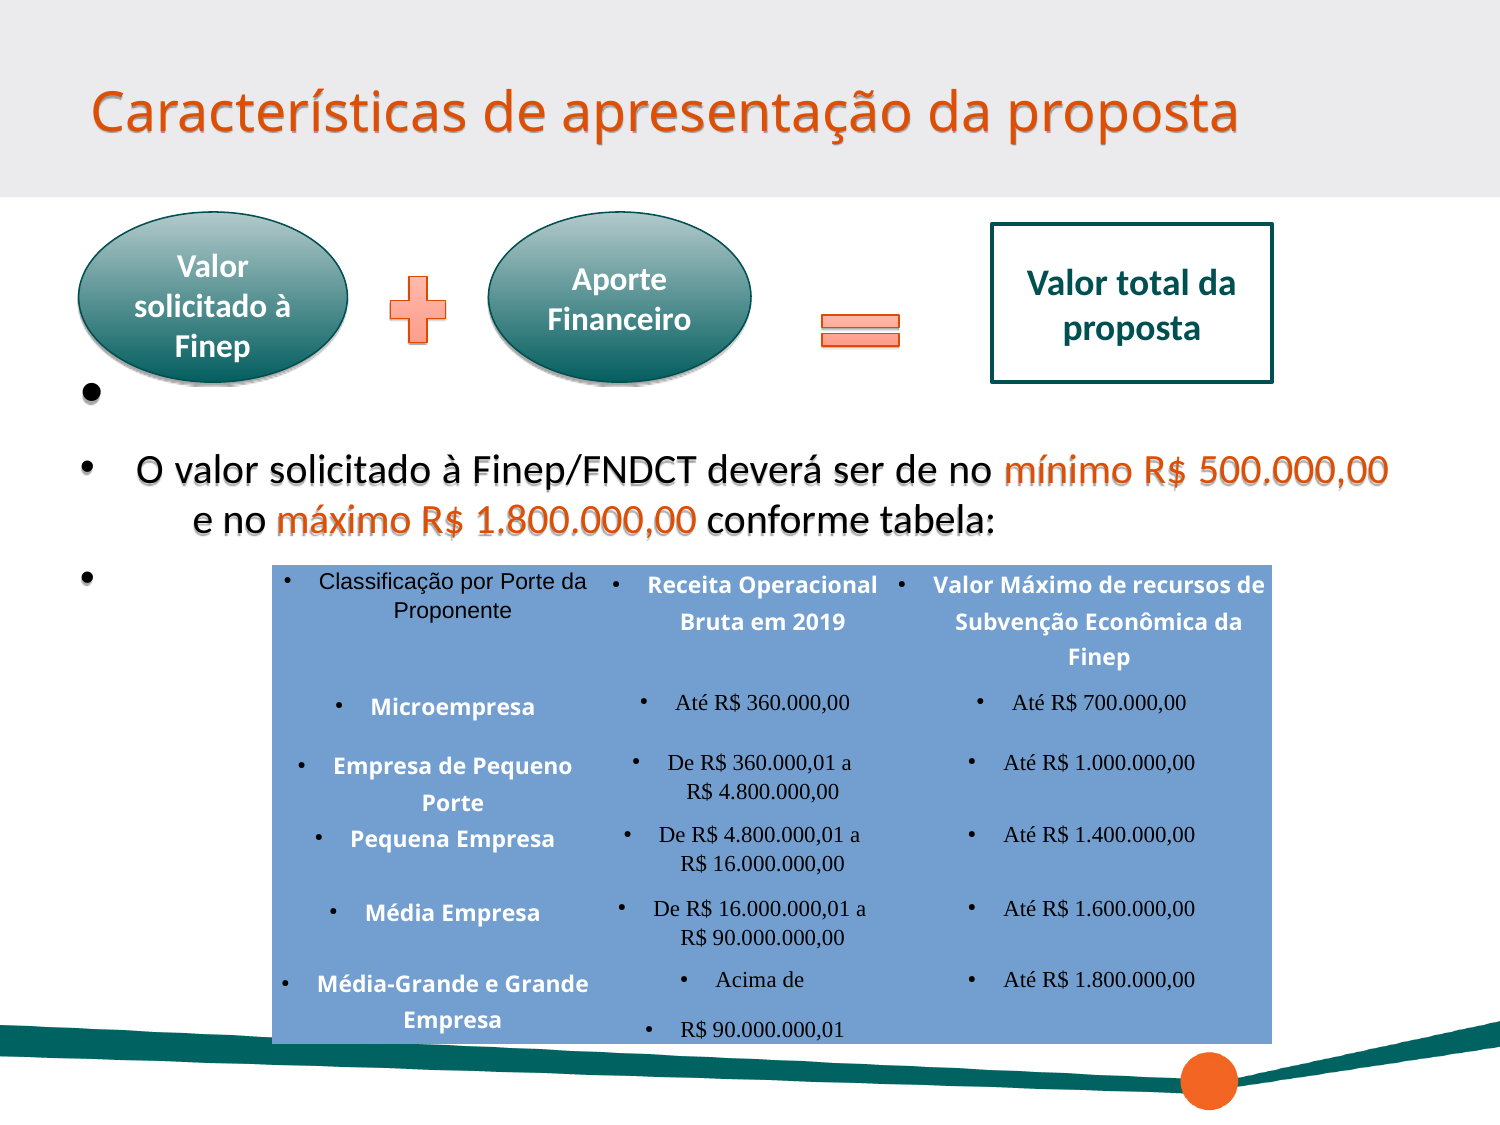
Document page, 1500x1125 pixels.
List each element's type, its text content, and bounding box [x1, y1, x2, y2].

table_cell Até R$ 1.400.000,00 [892, 818, 1272, 892]
table_cell Até R$ 1.600.000,00 [892, 892, 1272, 964]
text_box Valor solicitado à Finep [78, 211, 348, 383]
table_cell De R$ 16.000.000,01 a R$ 90.000.000,00 [599, 892, 892, 964]
table_cell Pequena Empresa [272, 818, 599, 892]
table_cell Média-Grande e Grande Empresa [272, 964, 599, 1044]
table_cell Empresa de Pequeno Porte [272, 746, 599, 818]
table_header Valor Máximo de recursos de Subvenção Econômica da Finep [892, 565, 1272, 686]
list O valor solicitado à Finep/FNDCT deverá ser de no mínimo R$ 500.000,00 e no máximo R$ 1.800.000,00 conforme tabela: [64, 216, 1415, 1007]
table_cell Até R$ 360.000,00 [599, 686, 892, 746]
text_box [821, 314, 900, 328]
table_cell Até R$ 700.000,00 [892, 686, 1272, 746]
table_cell Microempresa [272, 686, 599, 746]
table_cell Acima de R$ 90.000.000,01 [599, 964, 892, 1044]
text_box [390, 276, 446, 343]
title Características de apresentação da proposta [75, 45, 1426, 173]
table_cell Até R$ 1.000.000,00 [892, 746, 1272, 818]
table_cell Até R$ 1.800.000,00 [892, 964, 1272, 1044]
text_box Aporte Financeiro [488, 211, 752, 383]
table_cell De R$ 4.800.000,01 a R$ 16.000.000,00 [599, 818, 892, 892]
table_header Receita Operacional Bruta em 2019 [599, 565, 892, 686]
table_header Classificação por Porte da Proponente [272, 565, 599, 686]
table_cell De R$ 360.000,01 a R$ 4.800.000,00 [599, 746, 892, 818]
text_box [821, 333, 900, 346]
table_cell Média Empresa [272, 892, 599, 964]
text_box Valor total da proposta [992, 224, 1272, 382]
